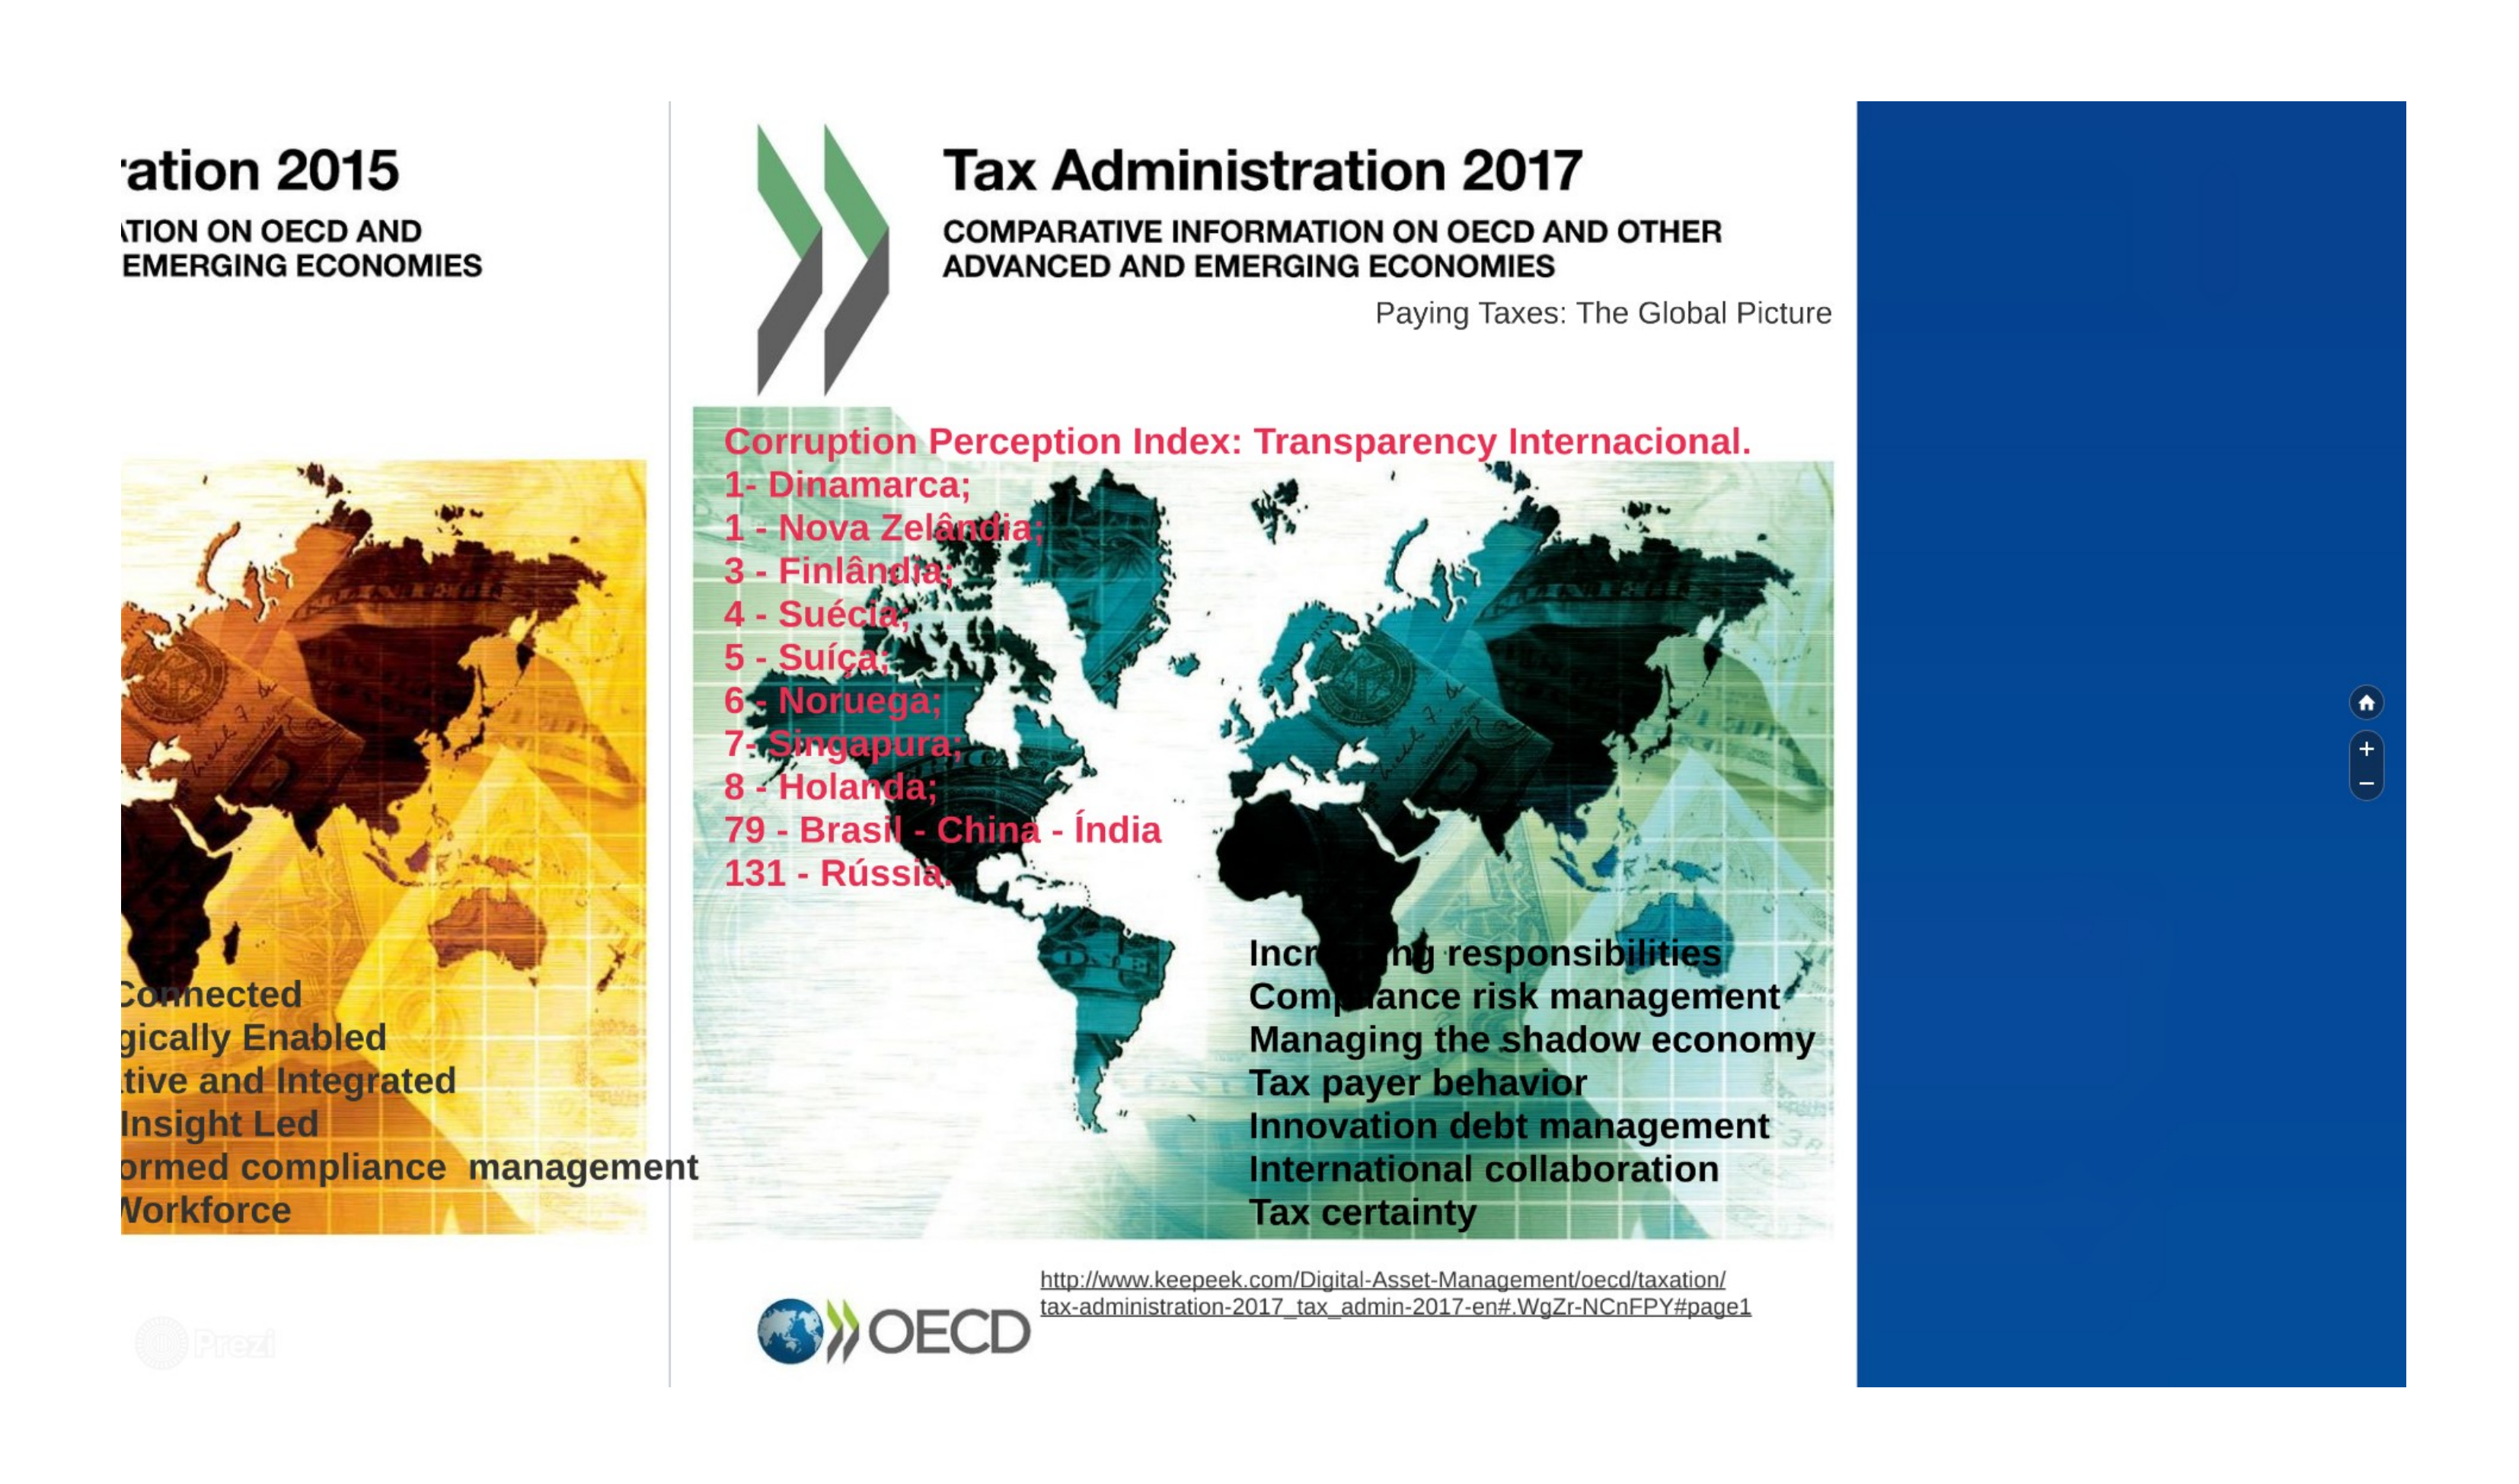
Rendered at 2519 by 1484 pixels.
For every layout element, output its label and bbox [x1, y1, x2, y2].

picture [121, 101, 2406, 1387]
